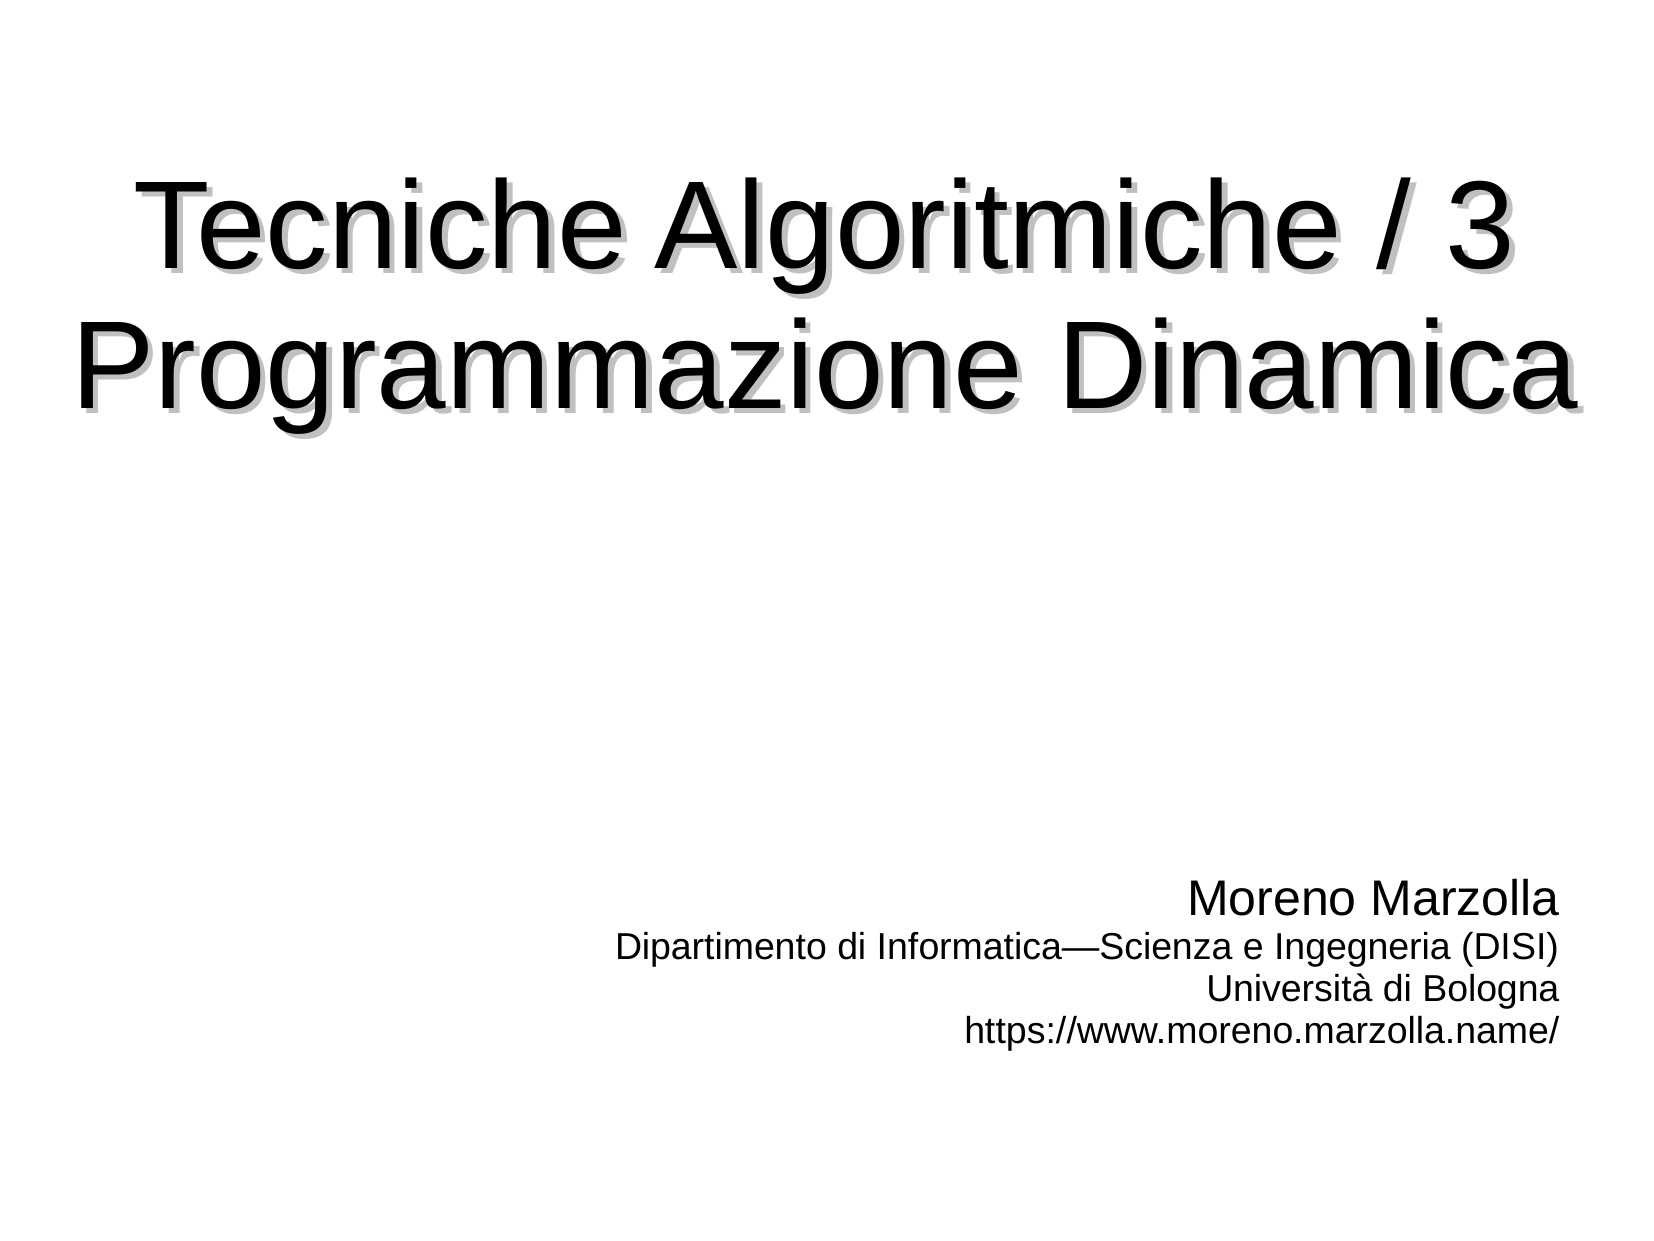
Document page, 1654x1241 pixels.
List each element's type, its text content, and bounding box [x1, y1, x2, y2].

text_box Moreno Marzolla Dipartimento di Informatica—Scienza e Ingegneria (DISI) Università di Bologna https://www.moreno.marzolla.name/ [600, 862, 1575, 1060]
text_box Tecniche Algoritmiche / 3 Programmazione Dinamica [37, 147, 1613, 443]
